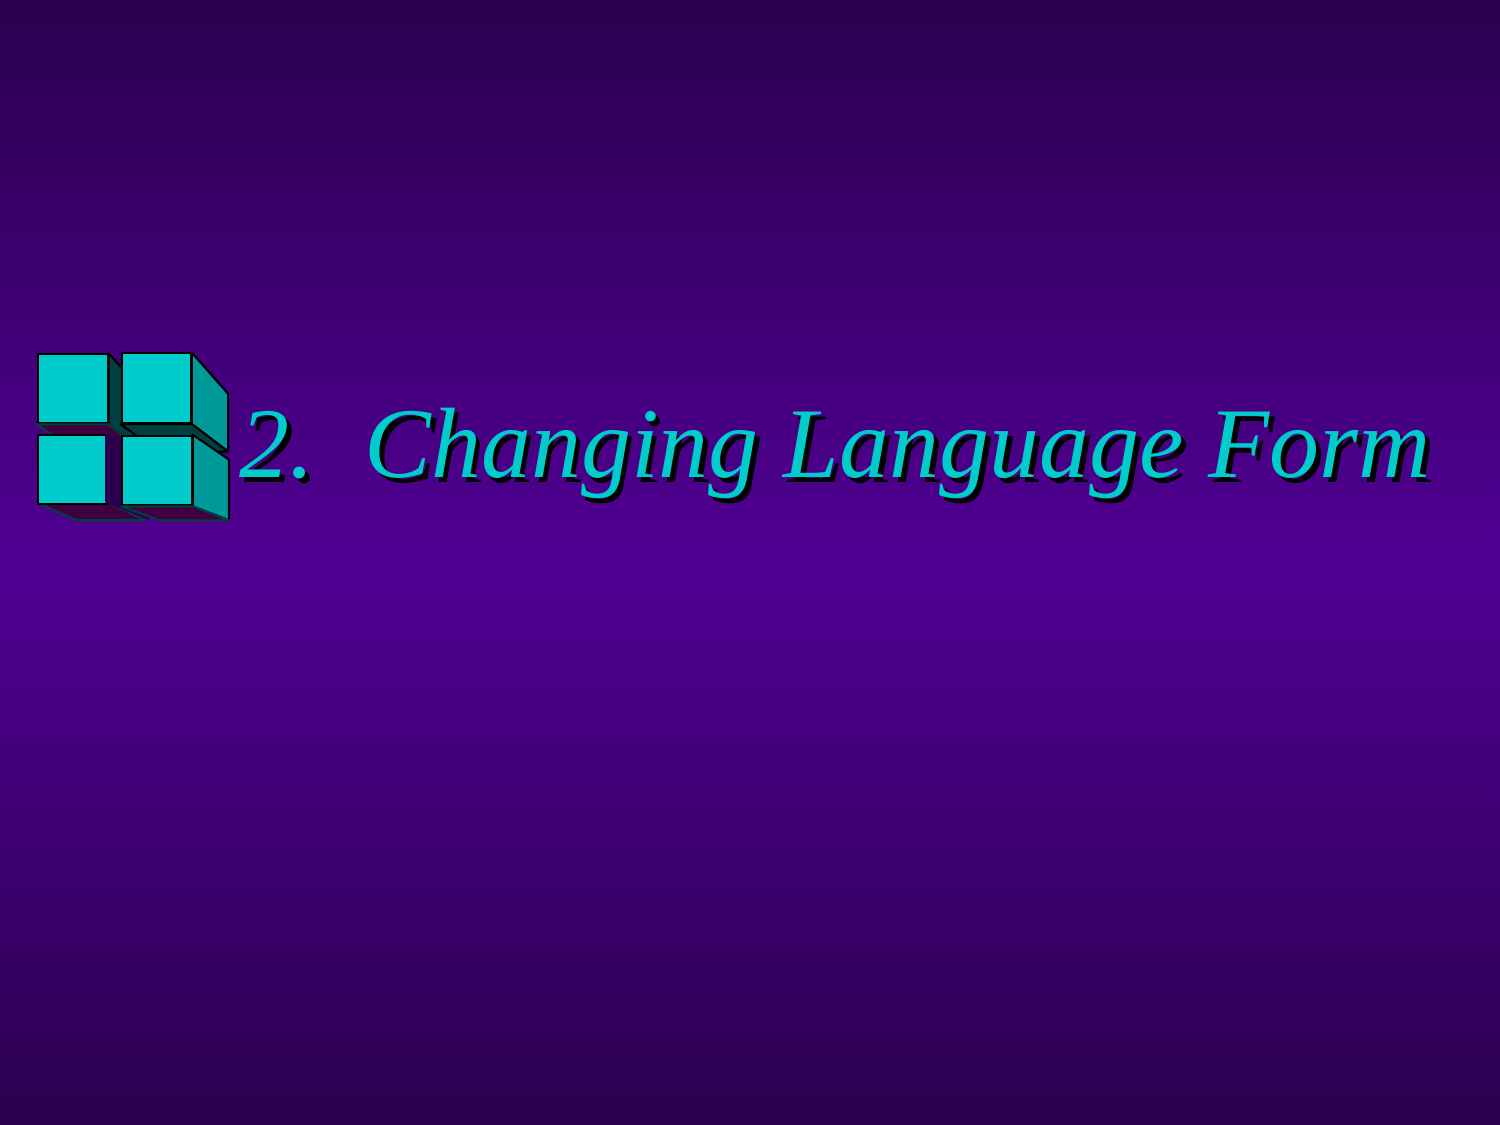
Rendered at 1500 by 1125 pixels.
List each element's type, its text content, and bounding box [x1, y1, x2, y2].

title 2. Changing Language Form [224, 349, 1500, 538]
